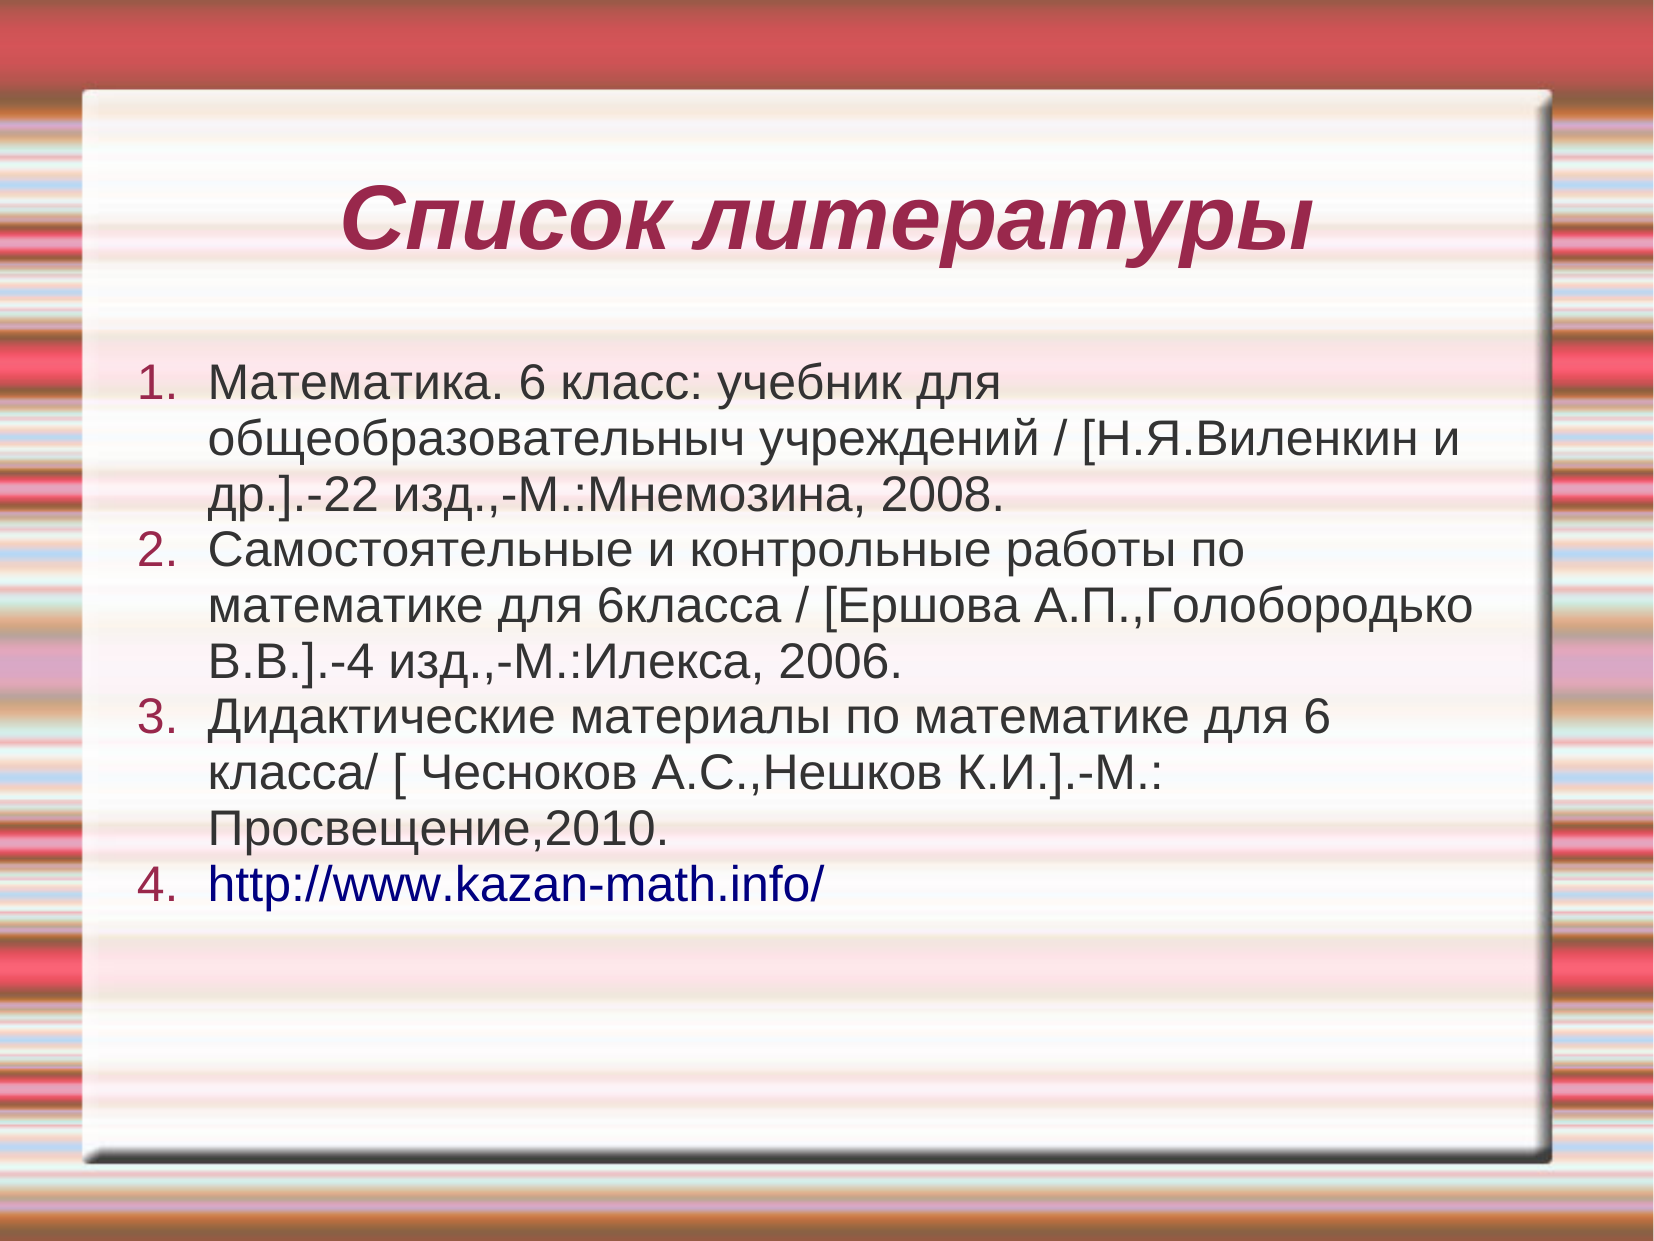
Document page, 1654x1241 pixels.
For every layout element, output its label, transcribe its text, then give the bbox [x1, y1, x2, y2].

title Список литературы [121, 114, 1534, 322]
picture [0, 0, 1654, 1241]
list Математика. 6 класс: учебник для общеобразовательныч учреждений / [Н.Я.Виленкин и др.].-22 изд.,-М.:Мнемозина, 2008. Самостоятельные и контрольные работы по математике для 6класса / [Ершова А.П.,Голобородько В.В.].-4 изд.,-М.:Илекса, 2006. Дидактические материалы по математике для 6 класса/ [ Чесноков А.С.,Нешков К.И.].-М.: Просвещение,2010. http://www.kazan-math.info/ [124, 354, 1506, 1136]
